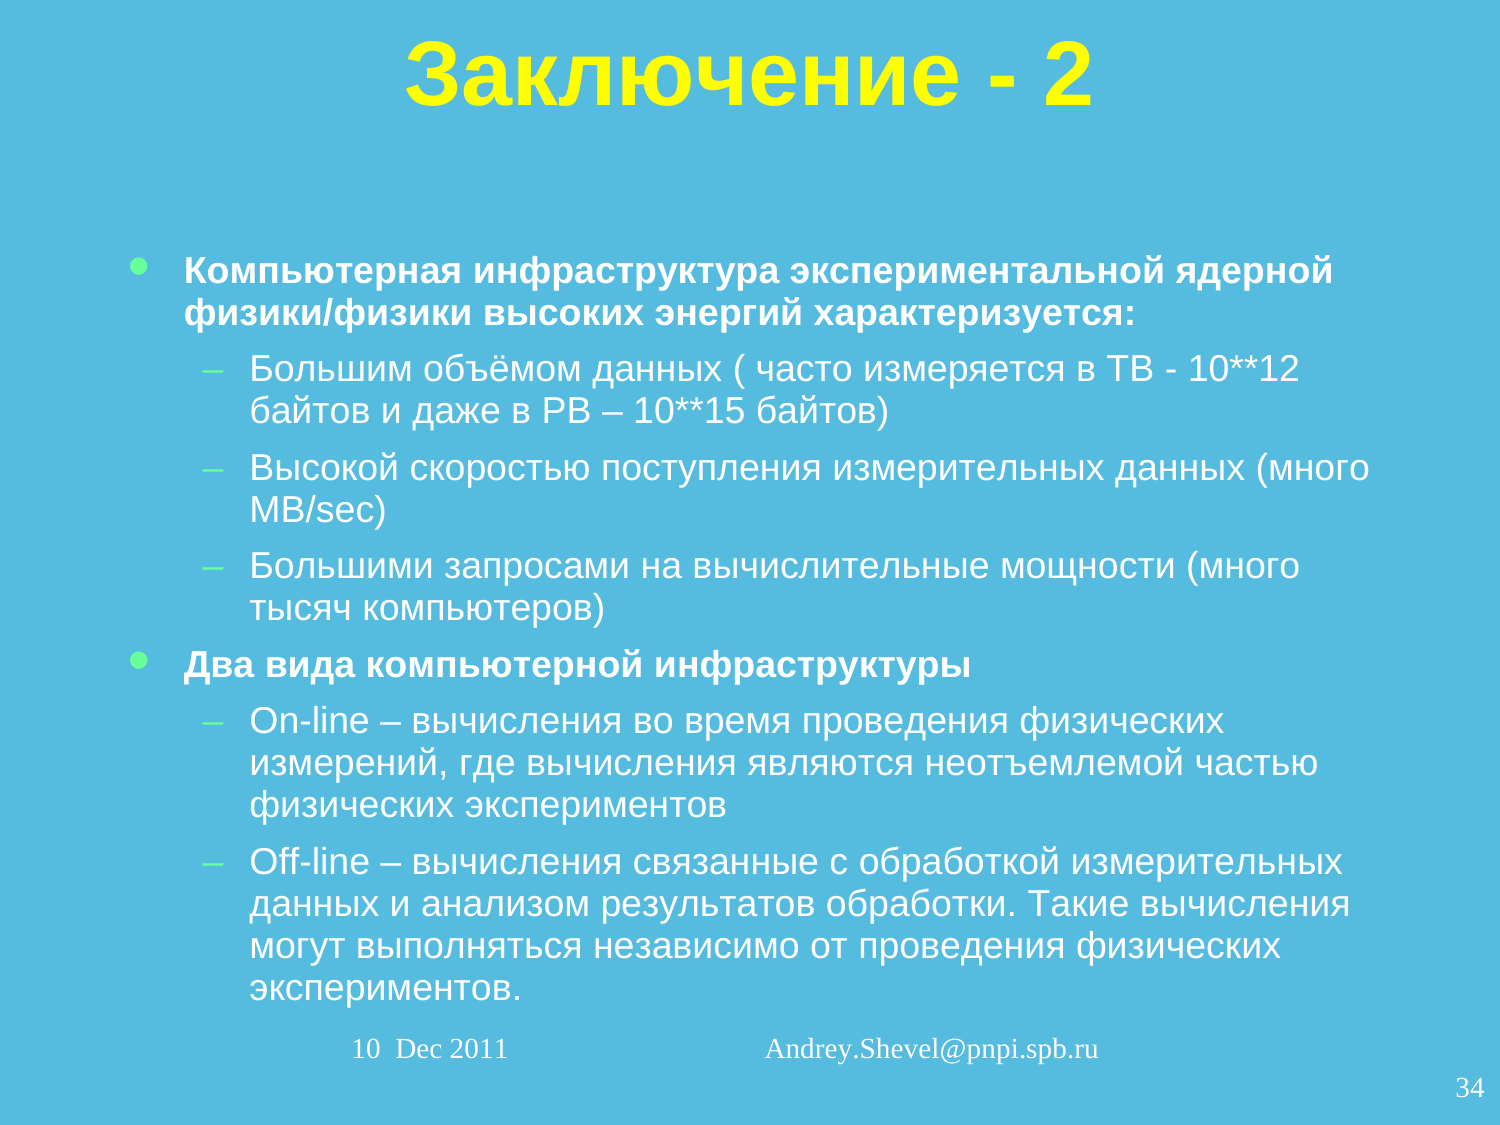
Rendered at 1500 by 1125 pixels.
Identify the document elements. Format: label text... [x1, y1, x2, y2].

title Заключение - 2 [112, 14, 1388, 133]
list Компьютерная инфраструктура экспериментальной ядерной физики/физики высоких энергий характеризуется: Большим объёмом данных ( часто измеряется в TB - 10**12 байтов и даже в PB – 10**15 байтов) Высокой скоростью поступления измерительных данных (много MB/sec) Большими запросами на вычислительные мощности (много тысяч компьютеров) Два вида компьютерной инфраструктуры On-line – вычисления во время проведения физических измерений, где вычисления являются неотъемлемой частью физических экспериментов Off-line – вычисления связанные с обработкой измерительных данных и анализом результатов обработки. Такие вычисления могут выполняться независимо от проведения физических экспериментов. [112, 241, 1388, 985]
